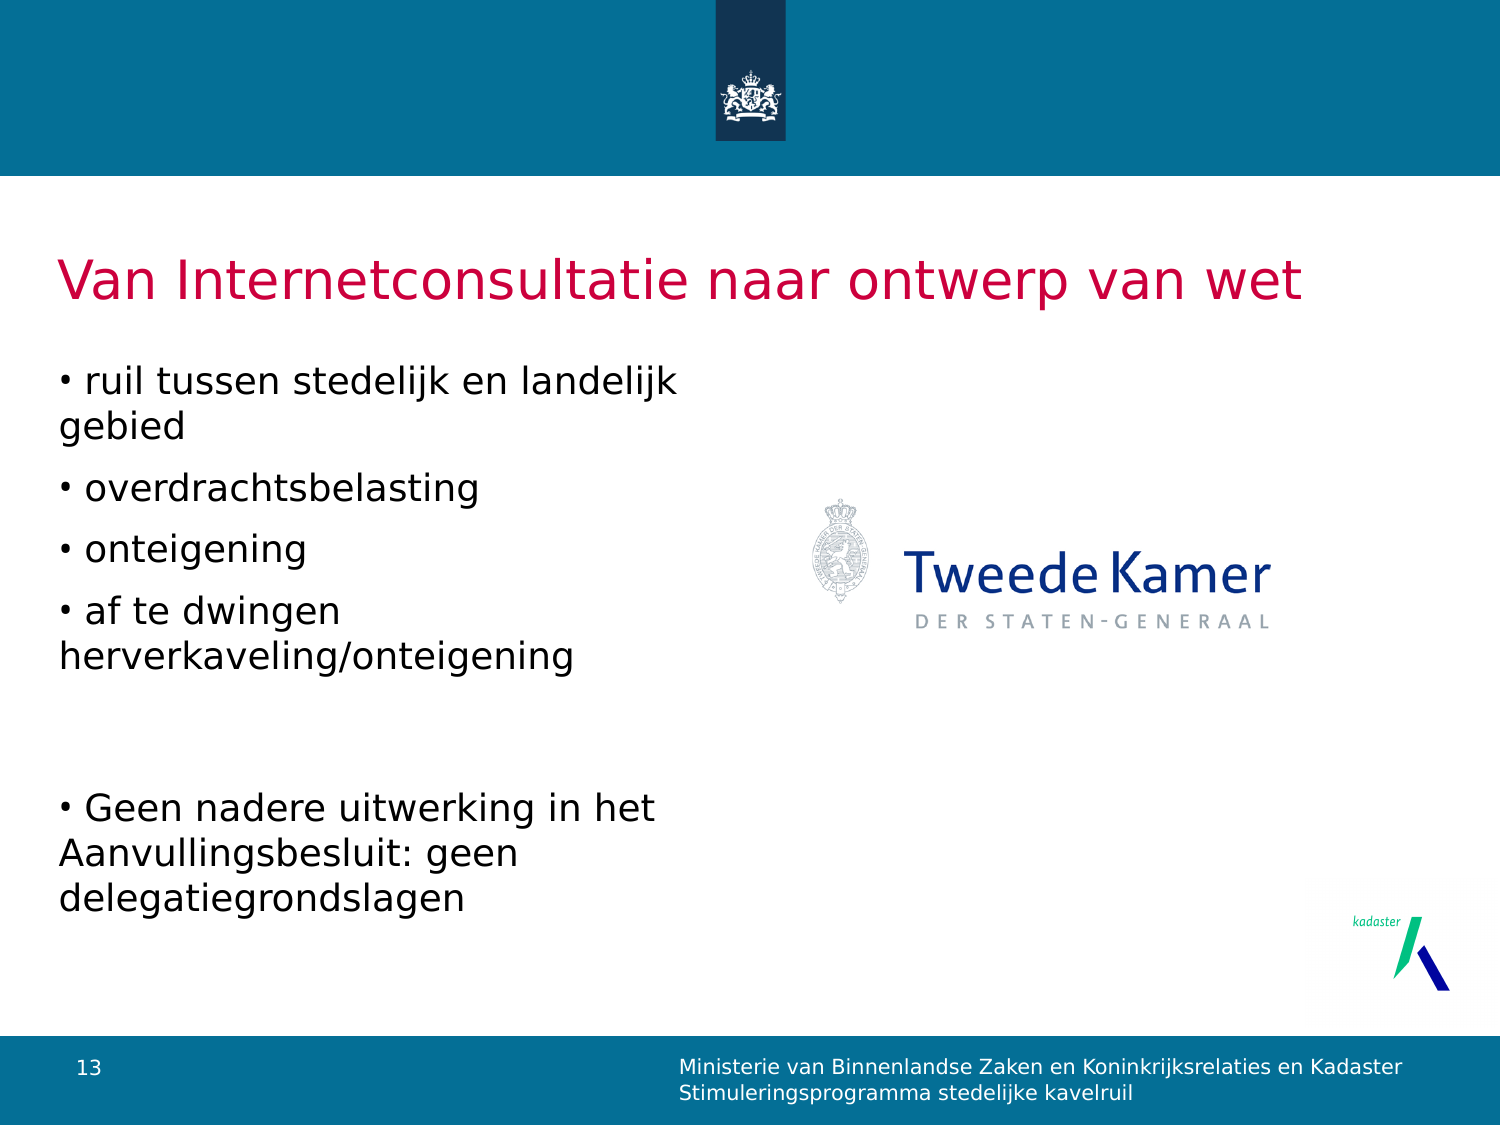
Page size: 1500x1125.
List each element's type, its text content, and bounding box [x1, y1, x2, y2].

picture [1305, 878, 1498, 1028]
text_box Ministerie van Binnenlandse Zaken en Koninkrijksrelaties en Kadaster Stimuleringsprogramma stedelijke kavelruil [663, 1046, 1439, 1117]
text_box [61, 1047, 178, 1107]
title Van Internetconsultatie naar ontwerp van wet [57, 245, 1324, 311]
list ruil tussen stedelijk en landelijk gebied overdrachtsbelasting onteigening af te dwingen herverkaveling/onteigening Geen nadere uitwerking in het Aanvullingsbesluit: geen delegatiegrondslagen [58, 356, 733, 970]
picture [690, 458, 1423, 701]
